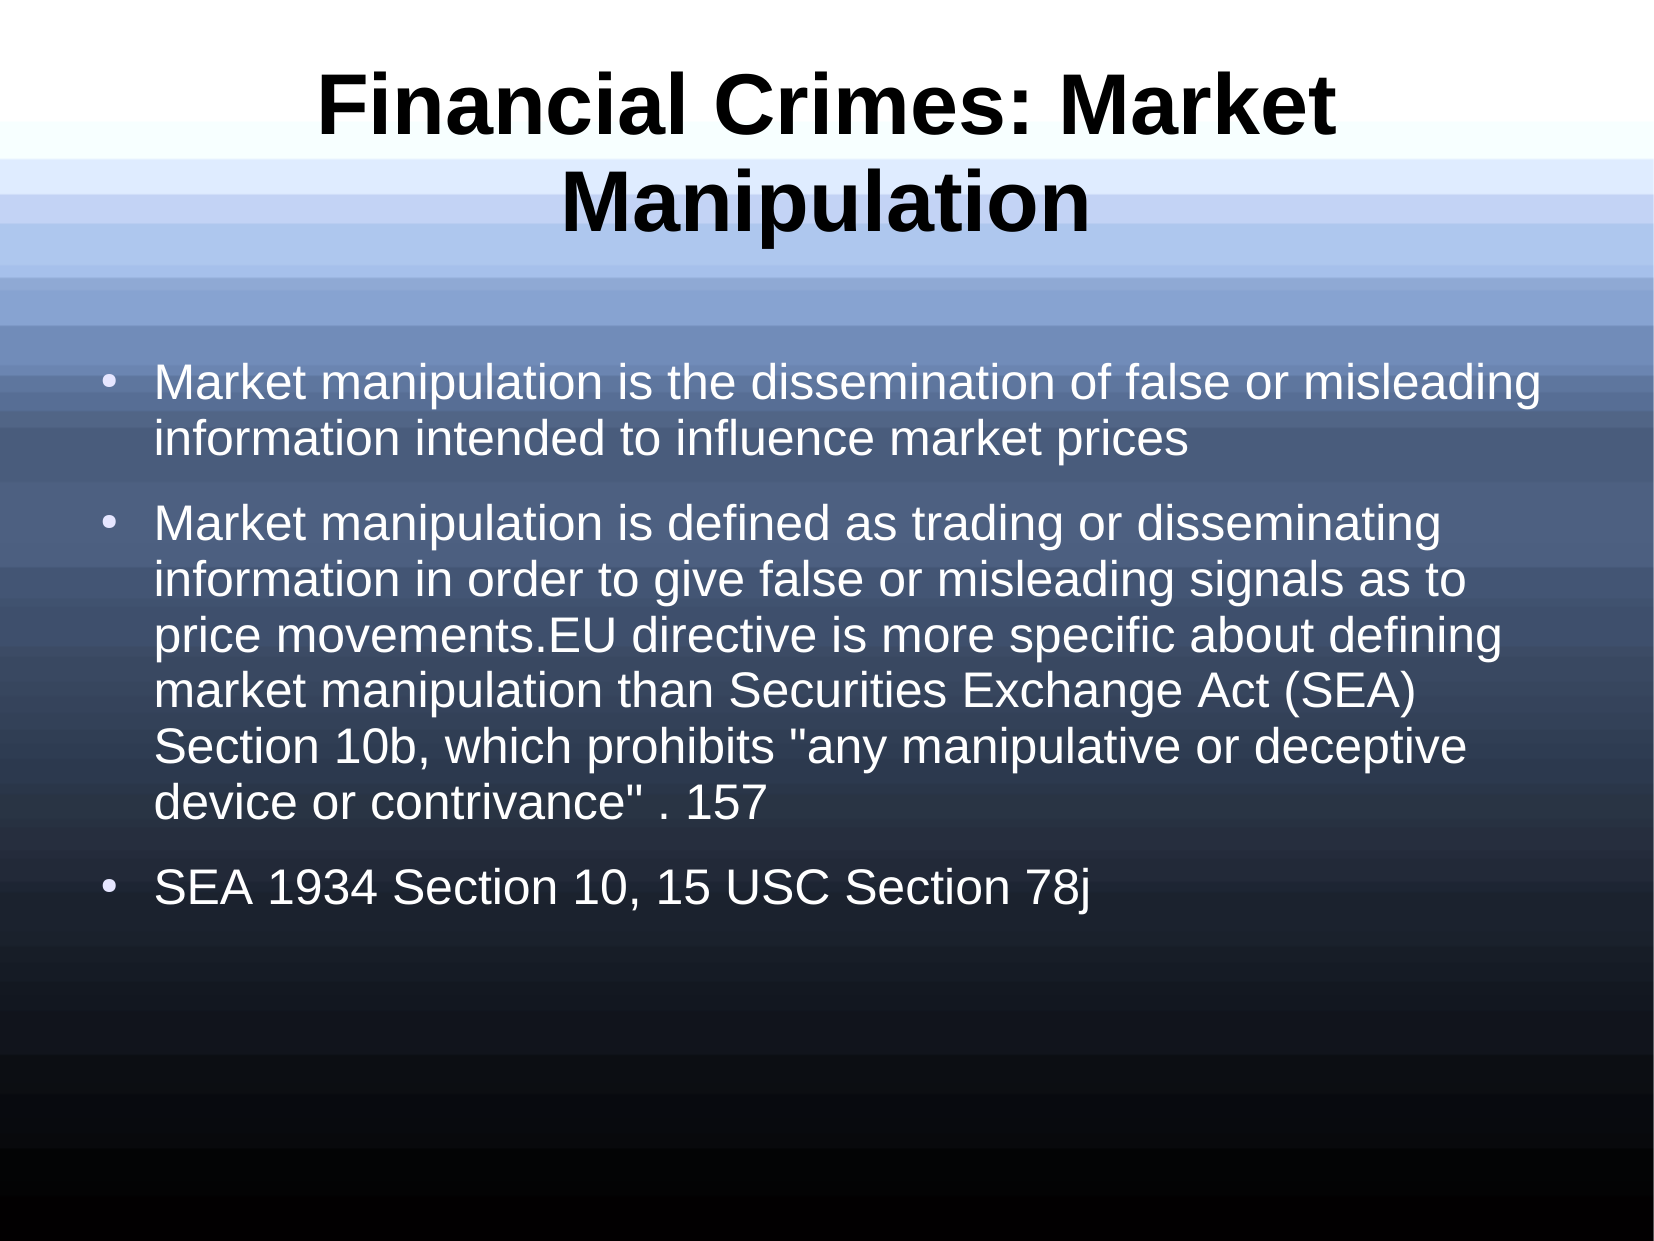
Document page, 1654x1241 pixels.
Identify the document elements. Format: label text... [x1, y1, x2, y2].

title Financial Crimes: Market Manipulation [82, 49, 1571, 257]
picture [0, 0, 1654, 1241]
list Market manipulation is the dissemination of false or misleading information intended to influence market prices Market manipulation is defined as trading or disseminating information in order to give false or misleading signals as to price movements.EU directive is more specific about defining market manipulation than Securities Exchange Act (SEA) Section 10b, which prohibits "any manipulative or deceptive device or contrivance" . 157 SEA 1934 Section 10, 15 USC Section 78j [82, 354, 1571, 1109]
